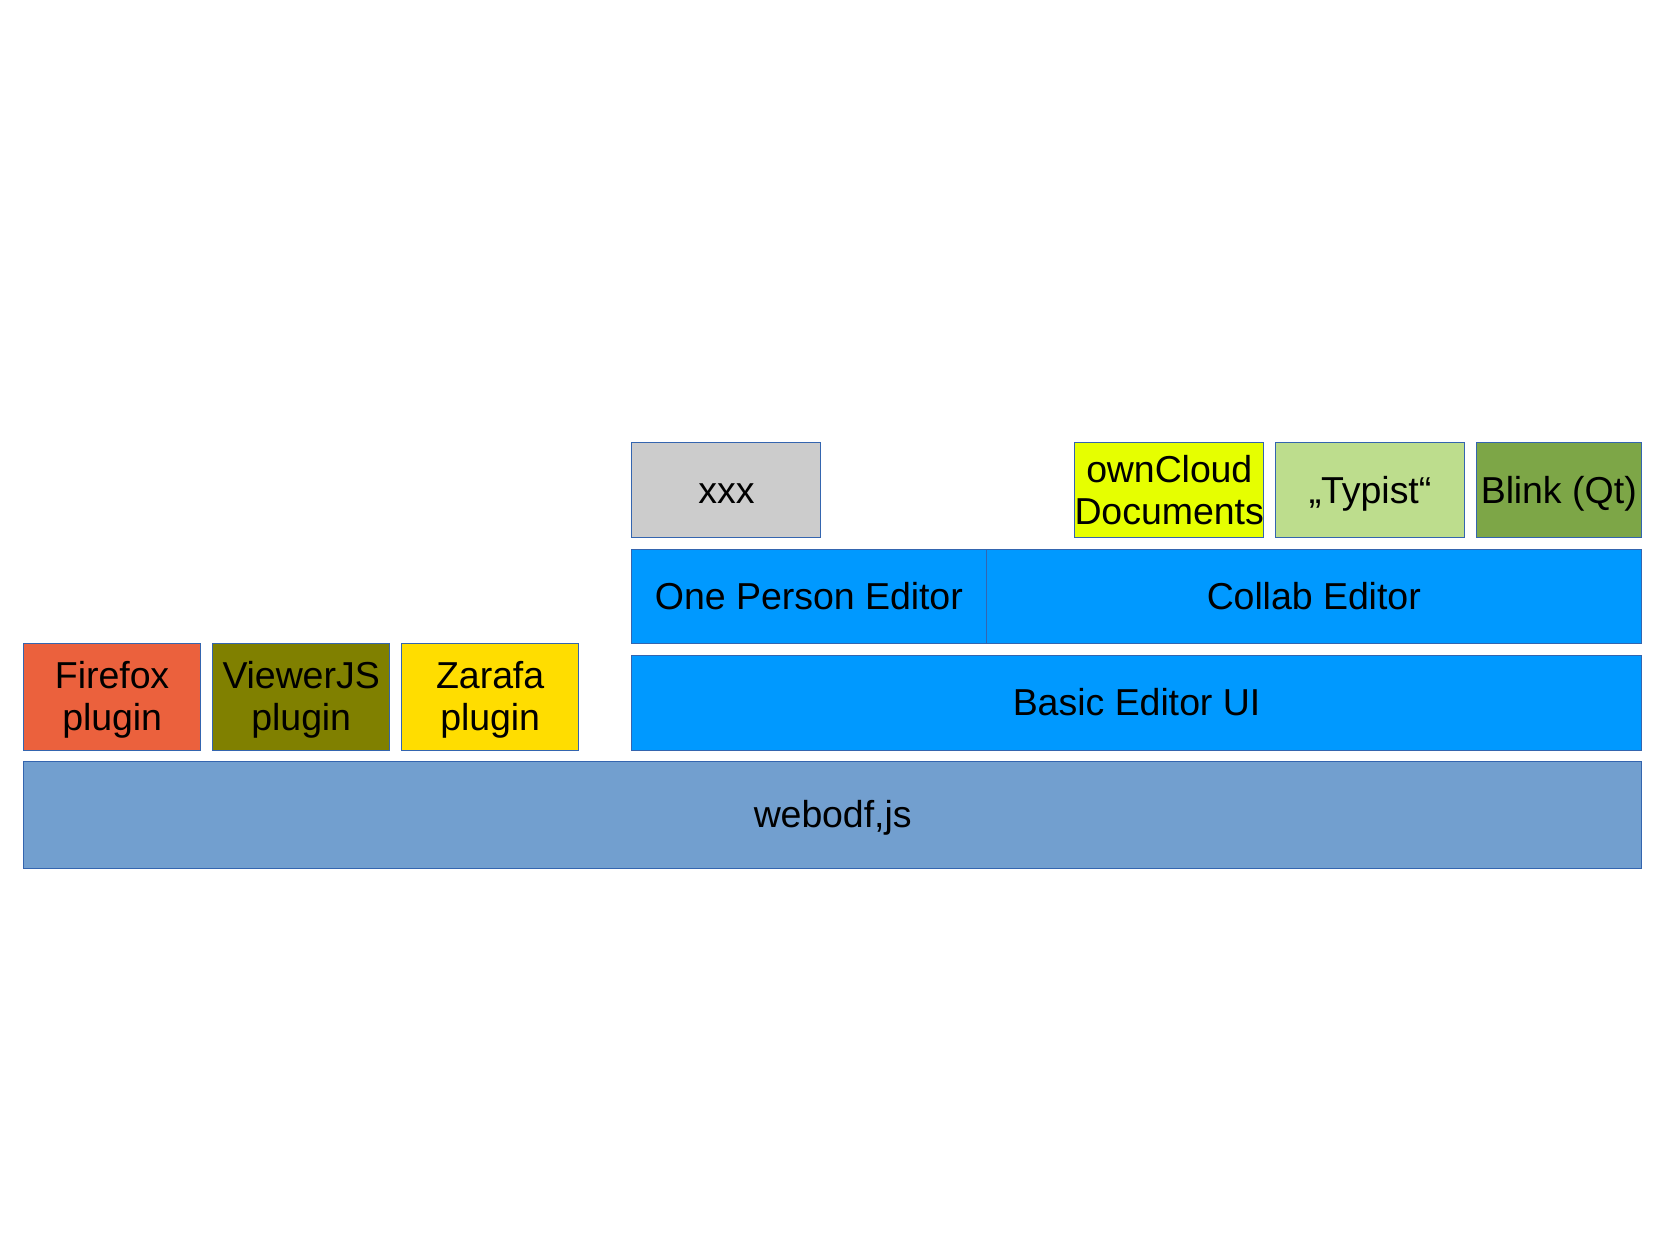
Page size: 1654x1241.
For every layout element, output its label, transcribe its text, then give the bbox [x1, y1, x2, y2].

text_box Firefox plugin [23, 643, 201, 751]
text_box ViewerJS plugin [212, 643, 390, 751]
text_box xxx [631, 442, 821, 538]
text_box „Typist“ [1275, 442, 1465, 538]
text_box Zarafa plugin [401, 643, 579, 751]
text_box Blink (Qt) [1476, 442, 1642, 538]
text_box webodf,js [23, 761, 1642, 869]
text_box Collab Editor [986, 549, 1642, 644]
text_box One Person Editor [631, 549, 986, 644]
text_box ownCloud Documents [1074, 442, 1264, 538]
text_box Basic Editor UI [631, 655, 1642, 751]
